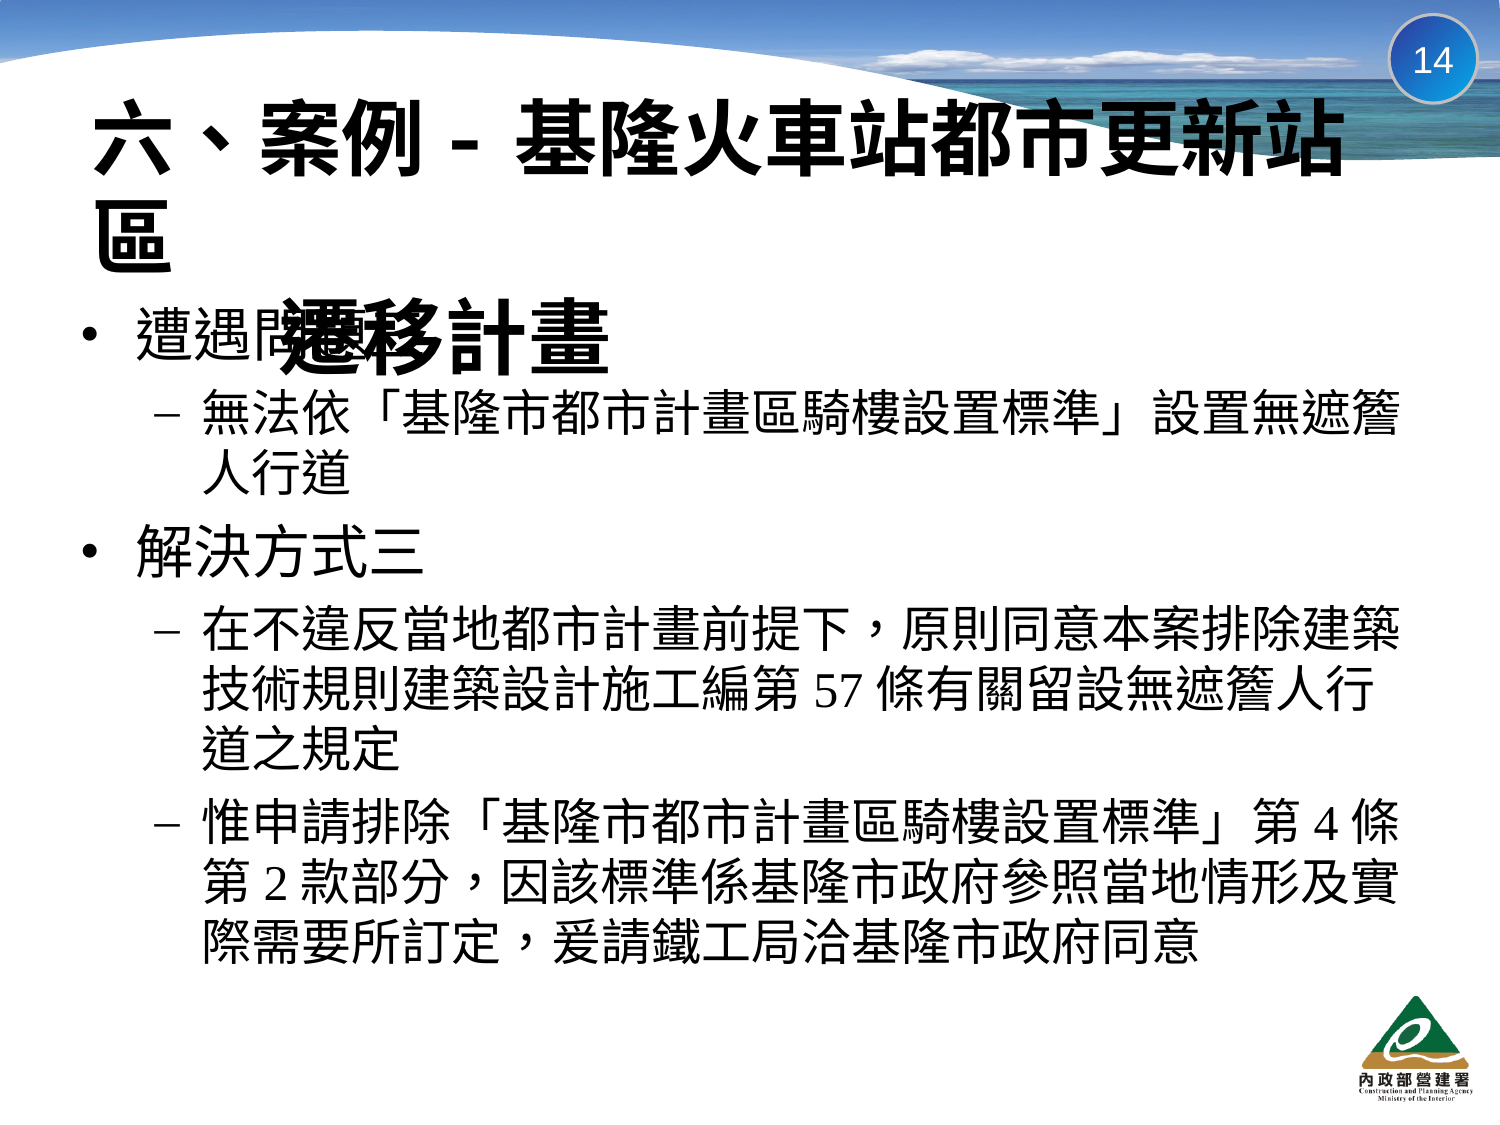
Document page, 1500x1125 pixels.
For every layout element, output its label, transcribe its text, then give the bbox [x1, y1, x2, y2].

list 遭遇問題三 無法依「基隆市都市計畫區騎樓設置標準」設置無遮簷人行道 解決方式三 在不違反當地都市計畫前提下，原則同意本案排除建築技術規則建築設計施工編第57條有關留設無遮簷人行道之規定 惟申請排除「基隆市都市計畫區騎樓設置標準」第4條第2款部分，因該標準係基隆市政府參照當地情形及實際需要所訂定，爰請鐵工局洽基隆市政府同意 [64, 290, 1436, 988]
text_box 六、案例-基隆火車站都市更新站區 遷移計畫 [76, 78, 1427, 266]
picture [1359, 996, 1473, 1102]
